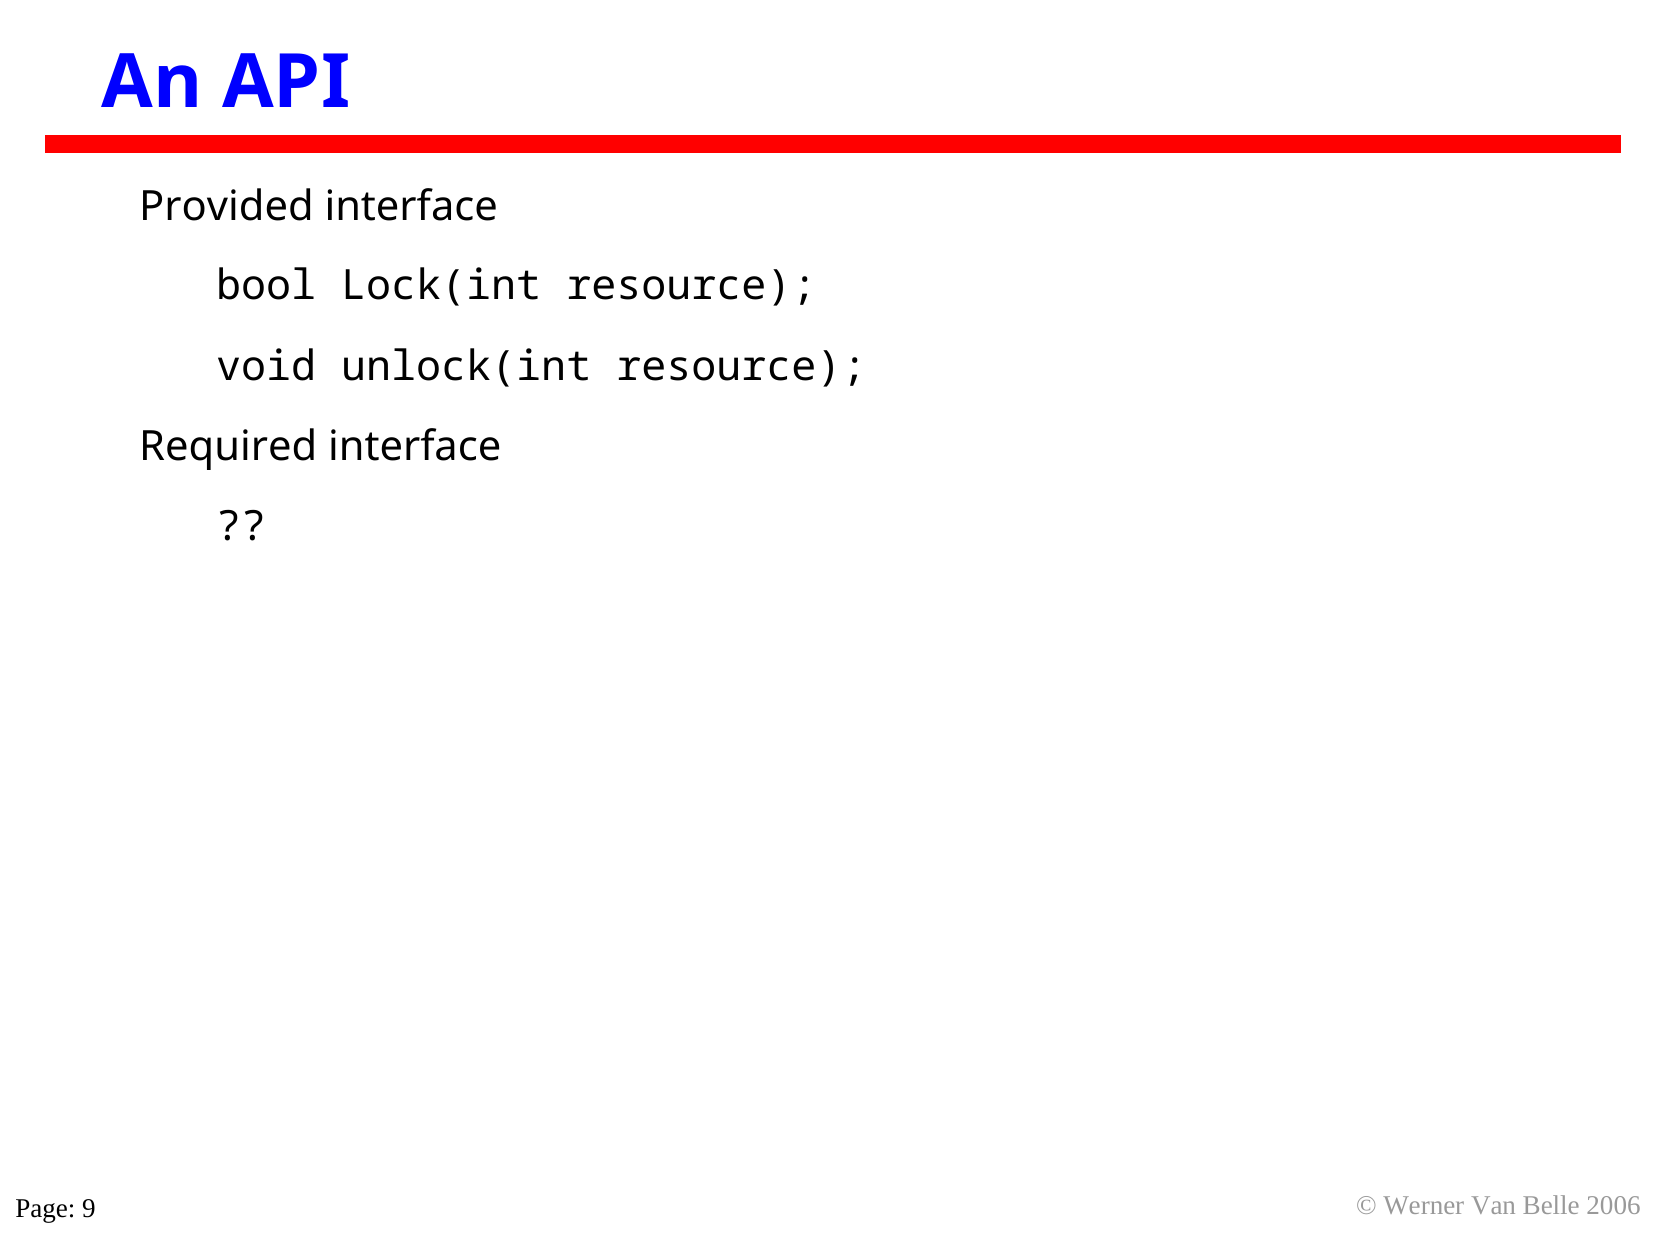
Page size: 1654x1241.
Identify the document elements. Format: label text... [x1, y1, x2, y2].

list Provided interface bool Lock(int resource); void unlock(int resource); Required interface ?? [121, 175, 1534, 1127]
title An API [101, 27, 1514, 130]
